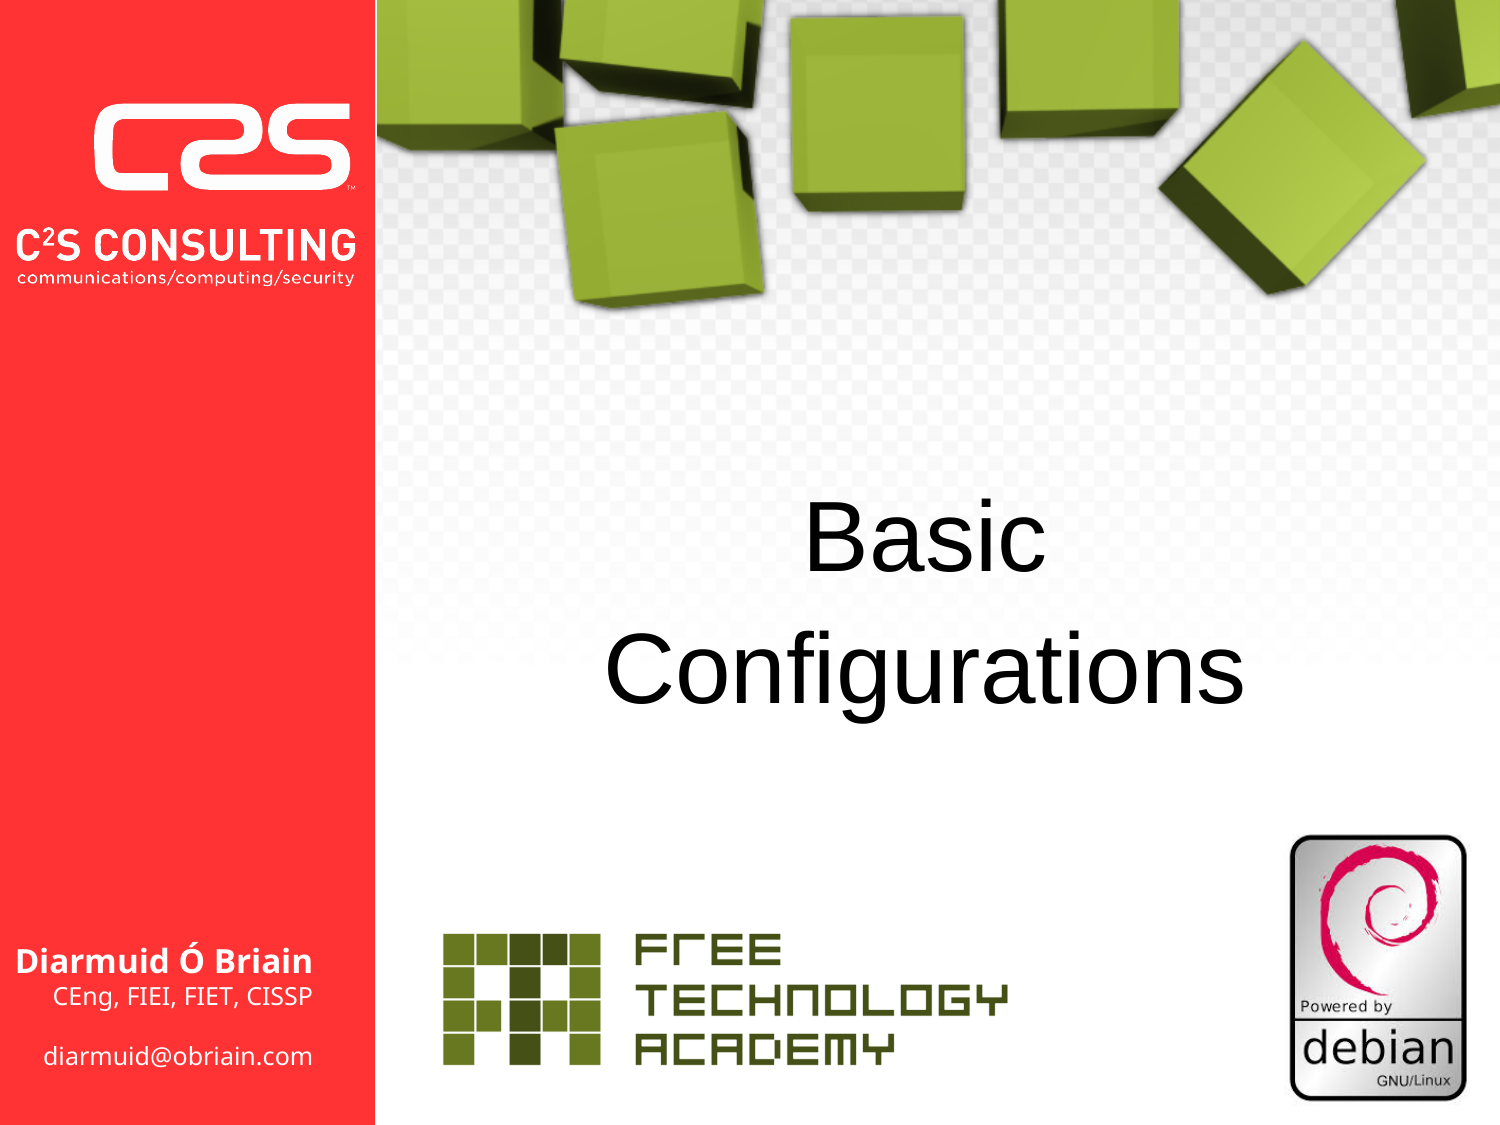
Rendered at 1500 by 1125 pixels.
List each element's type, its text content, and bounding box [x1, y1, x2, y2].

picture [13, 98, 361, 290]
subtitle Basic Configurations [425, 354, 1426, 841]
picture [1276, 826, 1474, 1111]
picture [377, 0, 1500, 667]
picture [437, 926, 1016, 1075]
